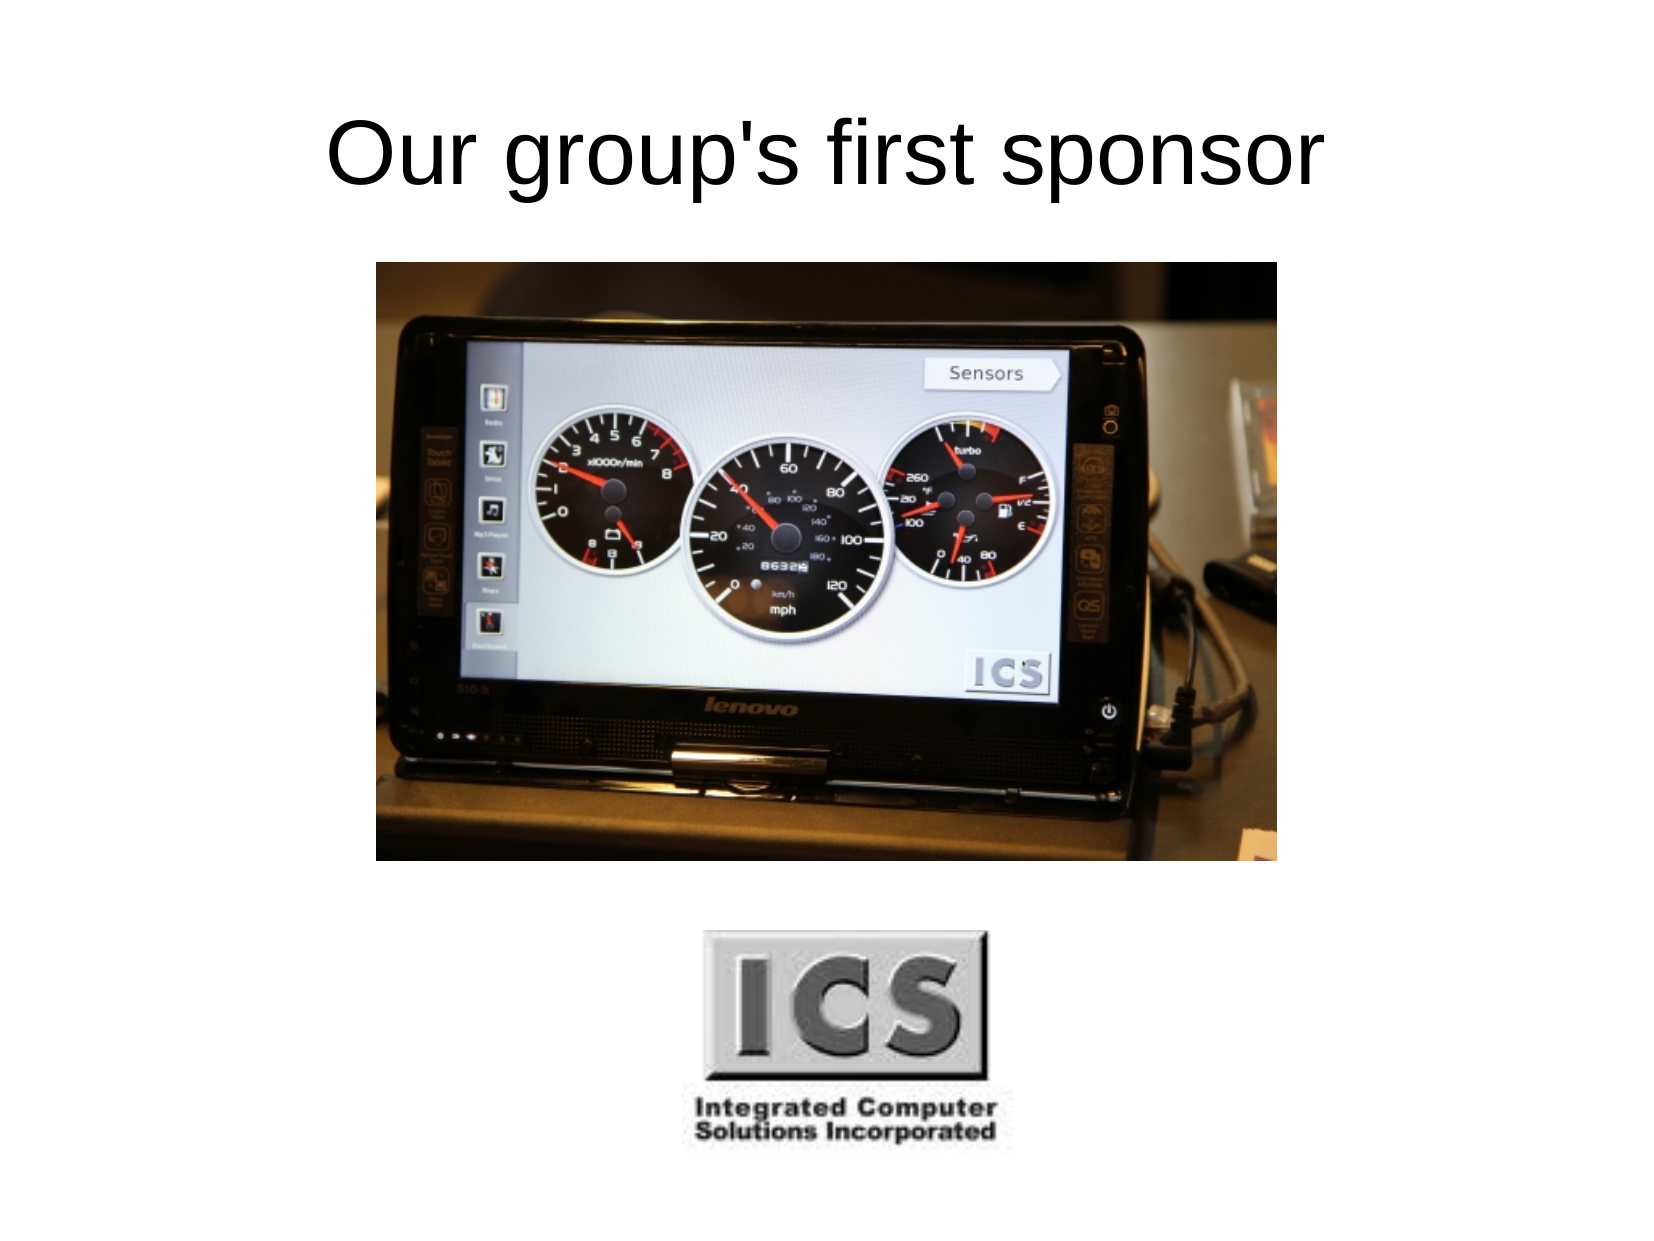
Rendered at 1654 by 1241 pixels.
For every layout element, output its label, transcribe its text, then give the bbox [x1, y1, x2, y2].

picture [682, 930, 1013, 1156]
picture [376, 262, 1277, 862]
title Our group's first sponsor [82, 49, 1571, 257]
